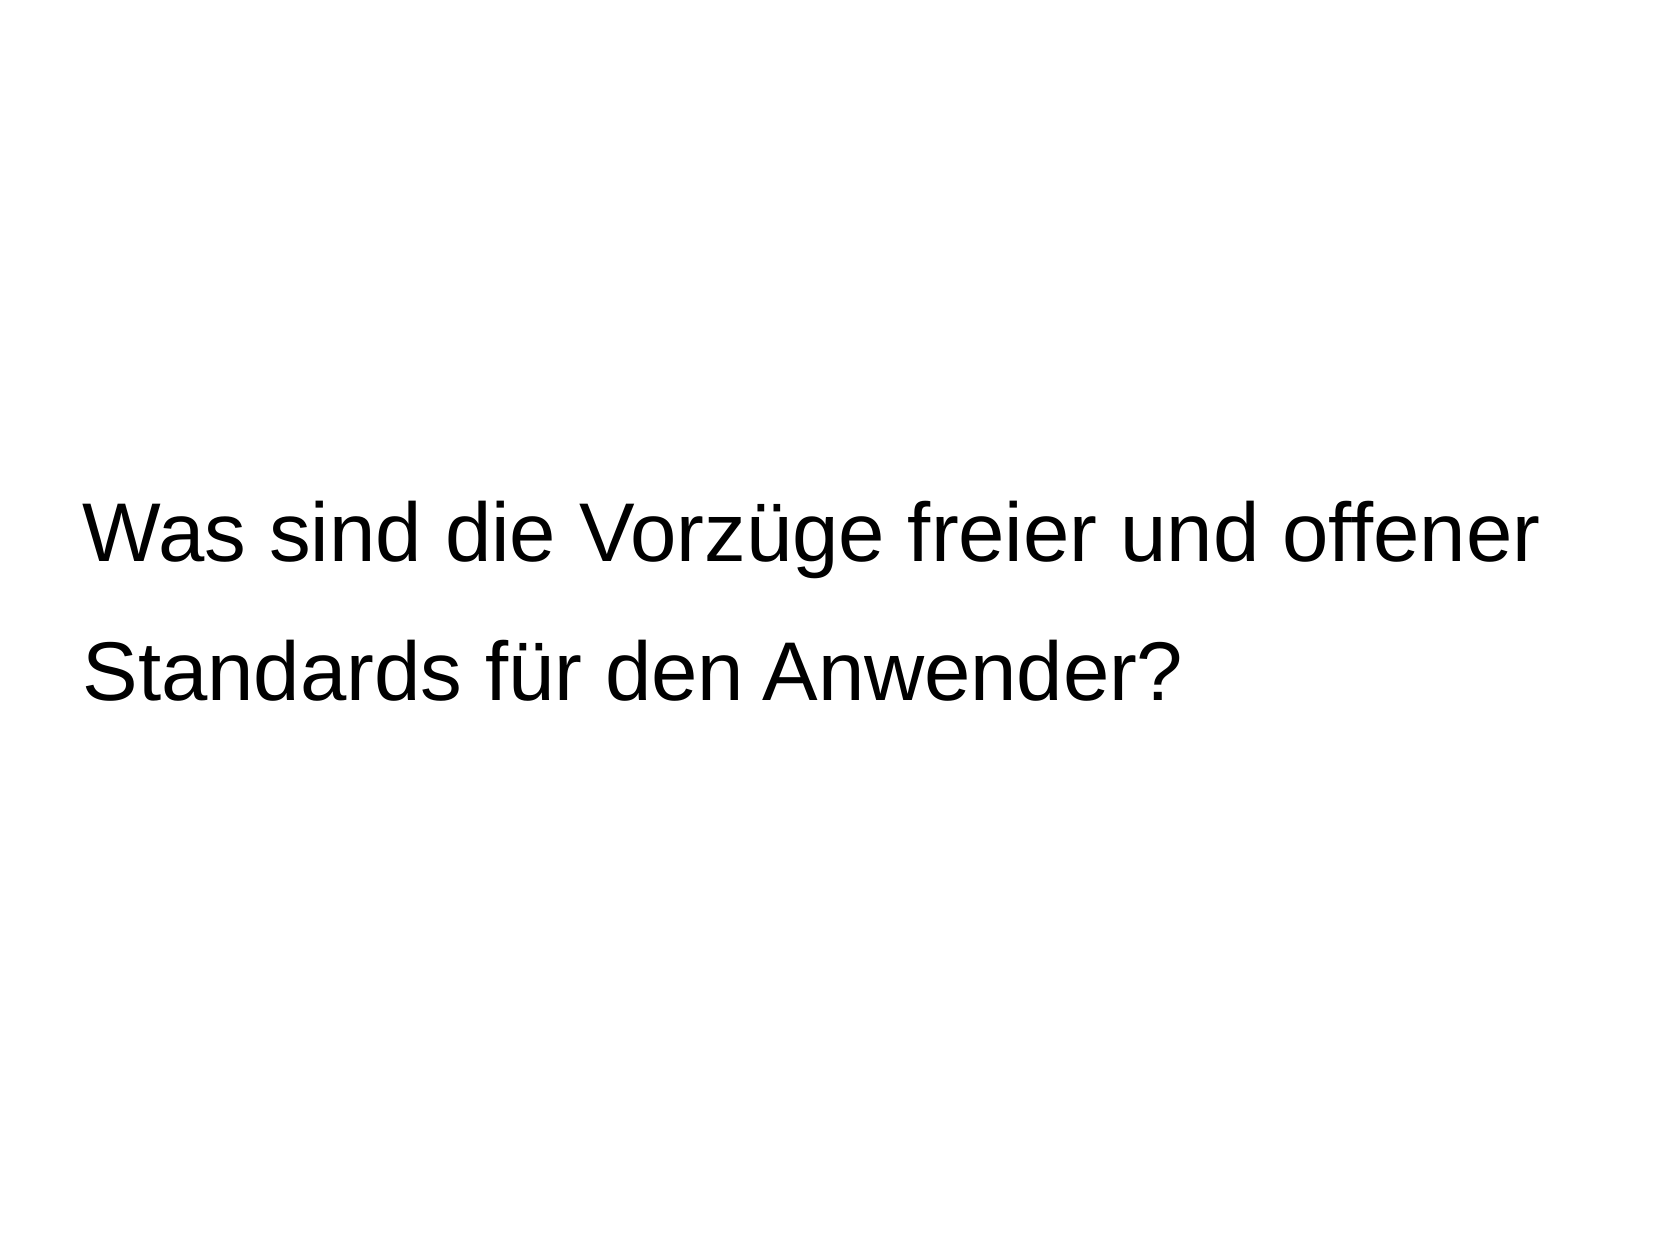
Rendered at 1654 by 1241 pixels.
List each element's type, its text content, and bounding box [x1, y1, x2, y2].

subtitle Was sind die Vorzüge freier und offener Standards für den Anwender? [82, 49, 1571, 1109]
